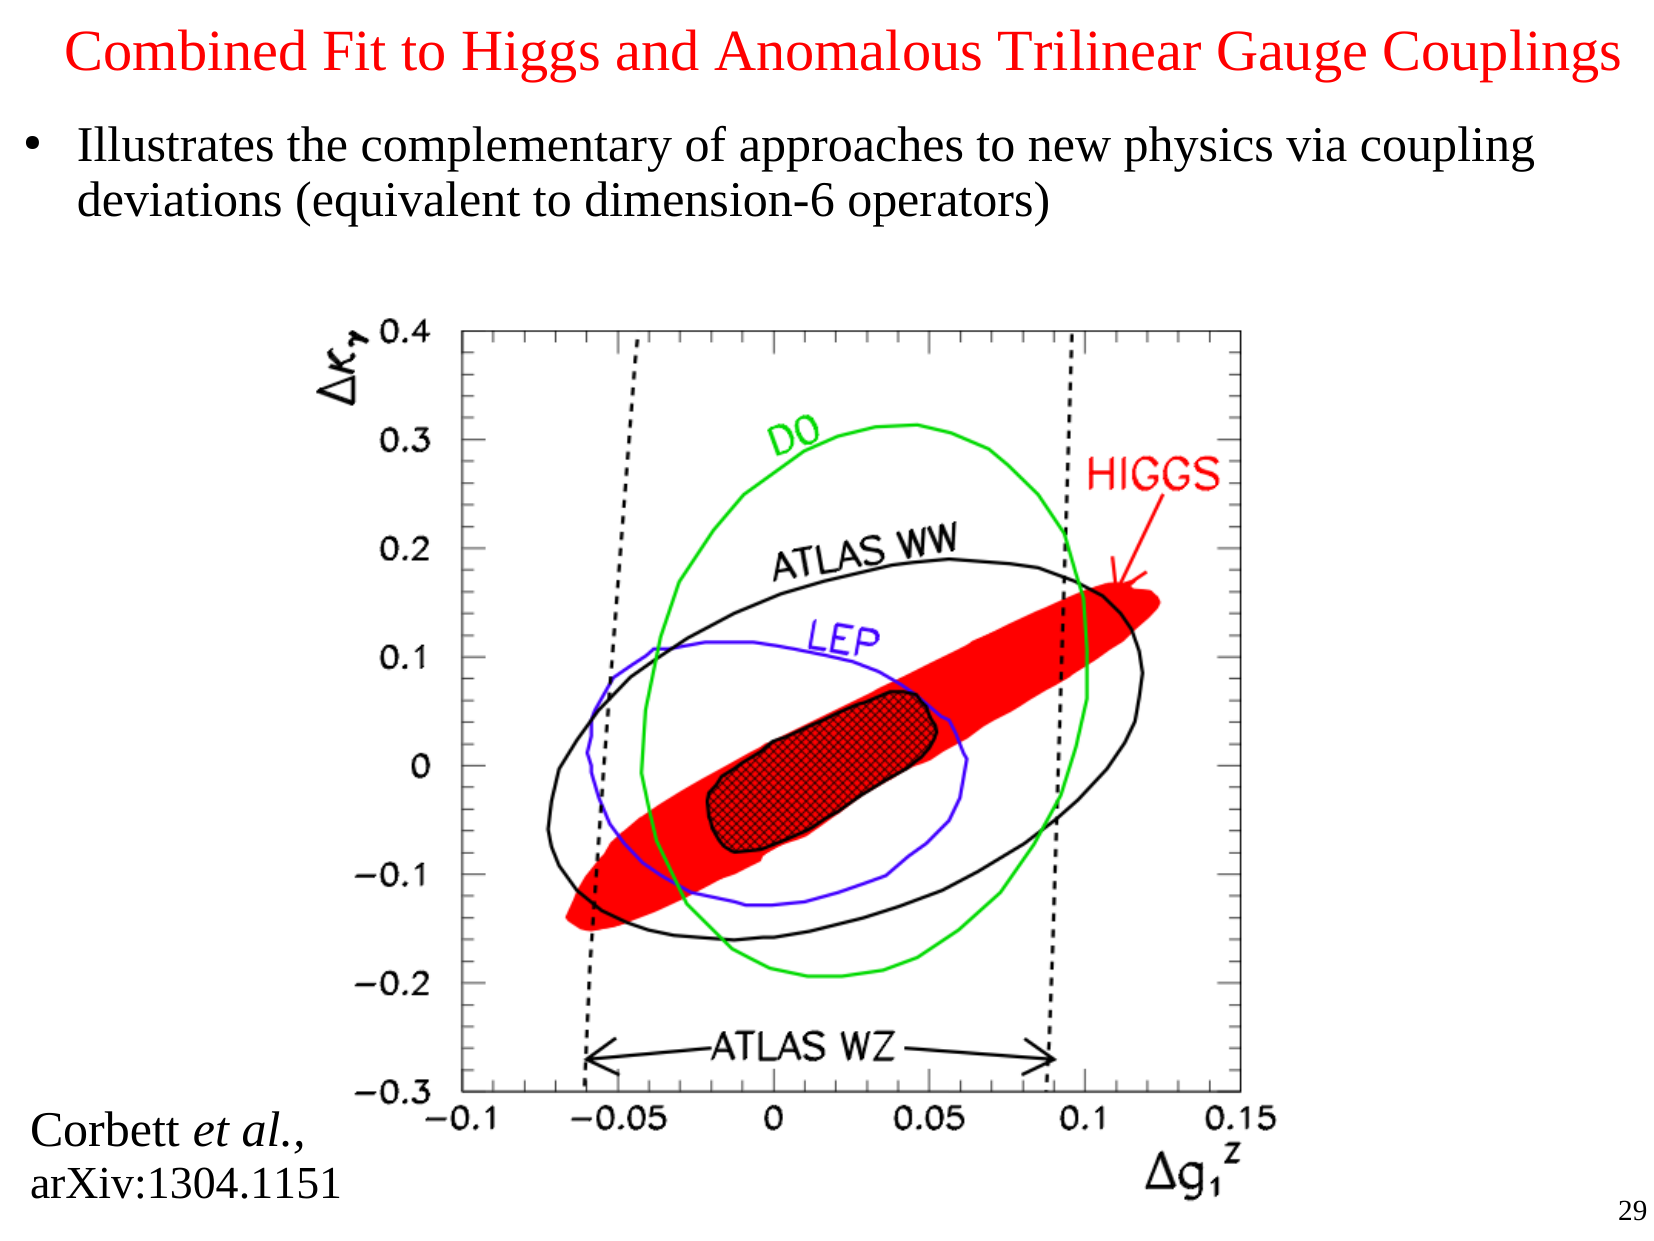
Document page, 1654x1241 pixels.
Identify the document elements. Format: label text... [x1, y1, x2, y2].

picture [295, 299, 1294, 1215]
text_box Corbett et al., arXiv:1304.1151 [30, 1102, 342, 1209]
title Combined Fit to Higgs and Anomalous Trilinear Gauge Couplings [34, 0, 1654, 144]
list Illustrates the complementary of approaches to new physics via coupling deviations (equivalent to dimension-6 operators) [5, 116, 1641, 1113]
